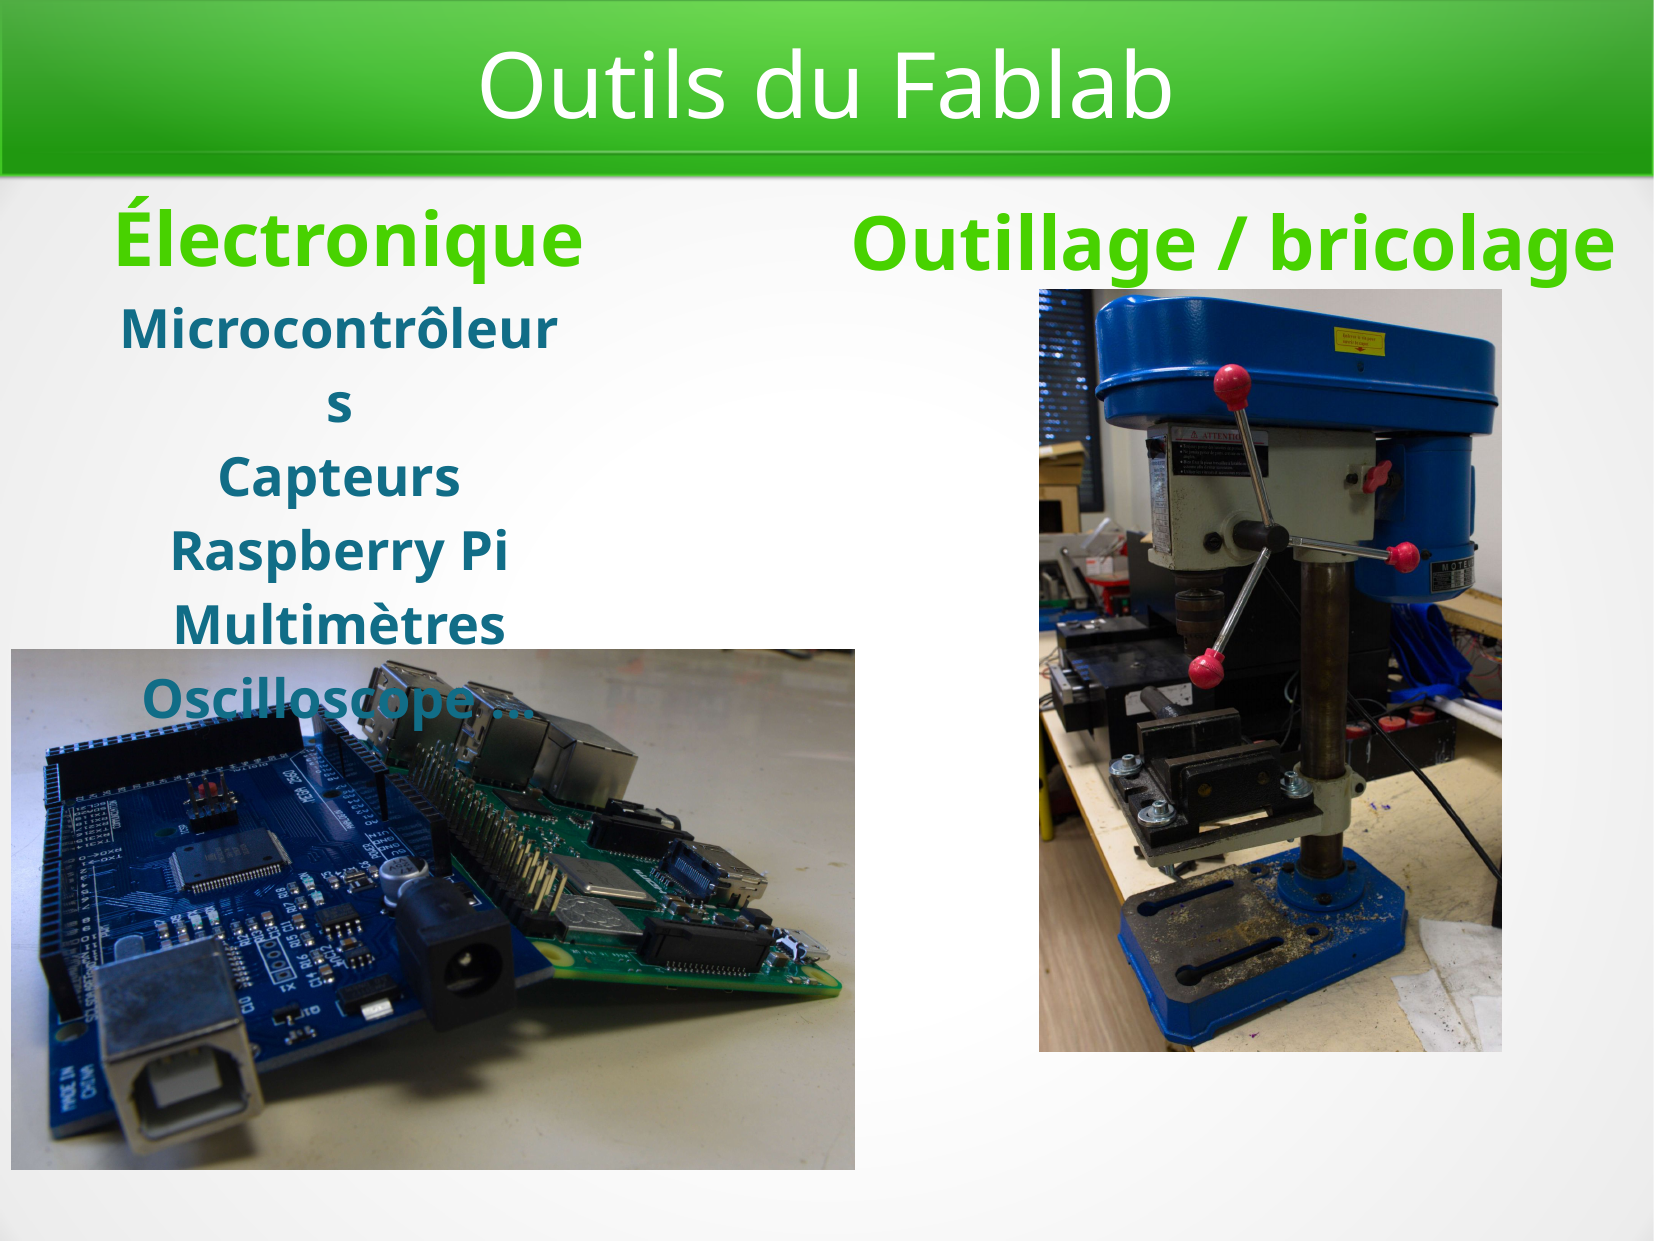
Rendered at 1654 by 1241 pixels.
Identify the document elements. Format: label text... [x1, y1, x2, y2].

text_box Microcontrôleurs Capteurs Raspberry Pi Multimètres Oscilloscope ... [100, 283, 579, 687]
text_box Électronique [88, 140, 609, 335]
title Outils du Fablab [82, 11, 1571, 154]
text_box Outillage / bricolage [773, 183, 1654, 393]
picture [0, 0, 1654, 1241]
